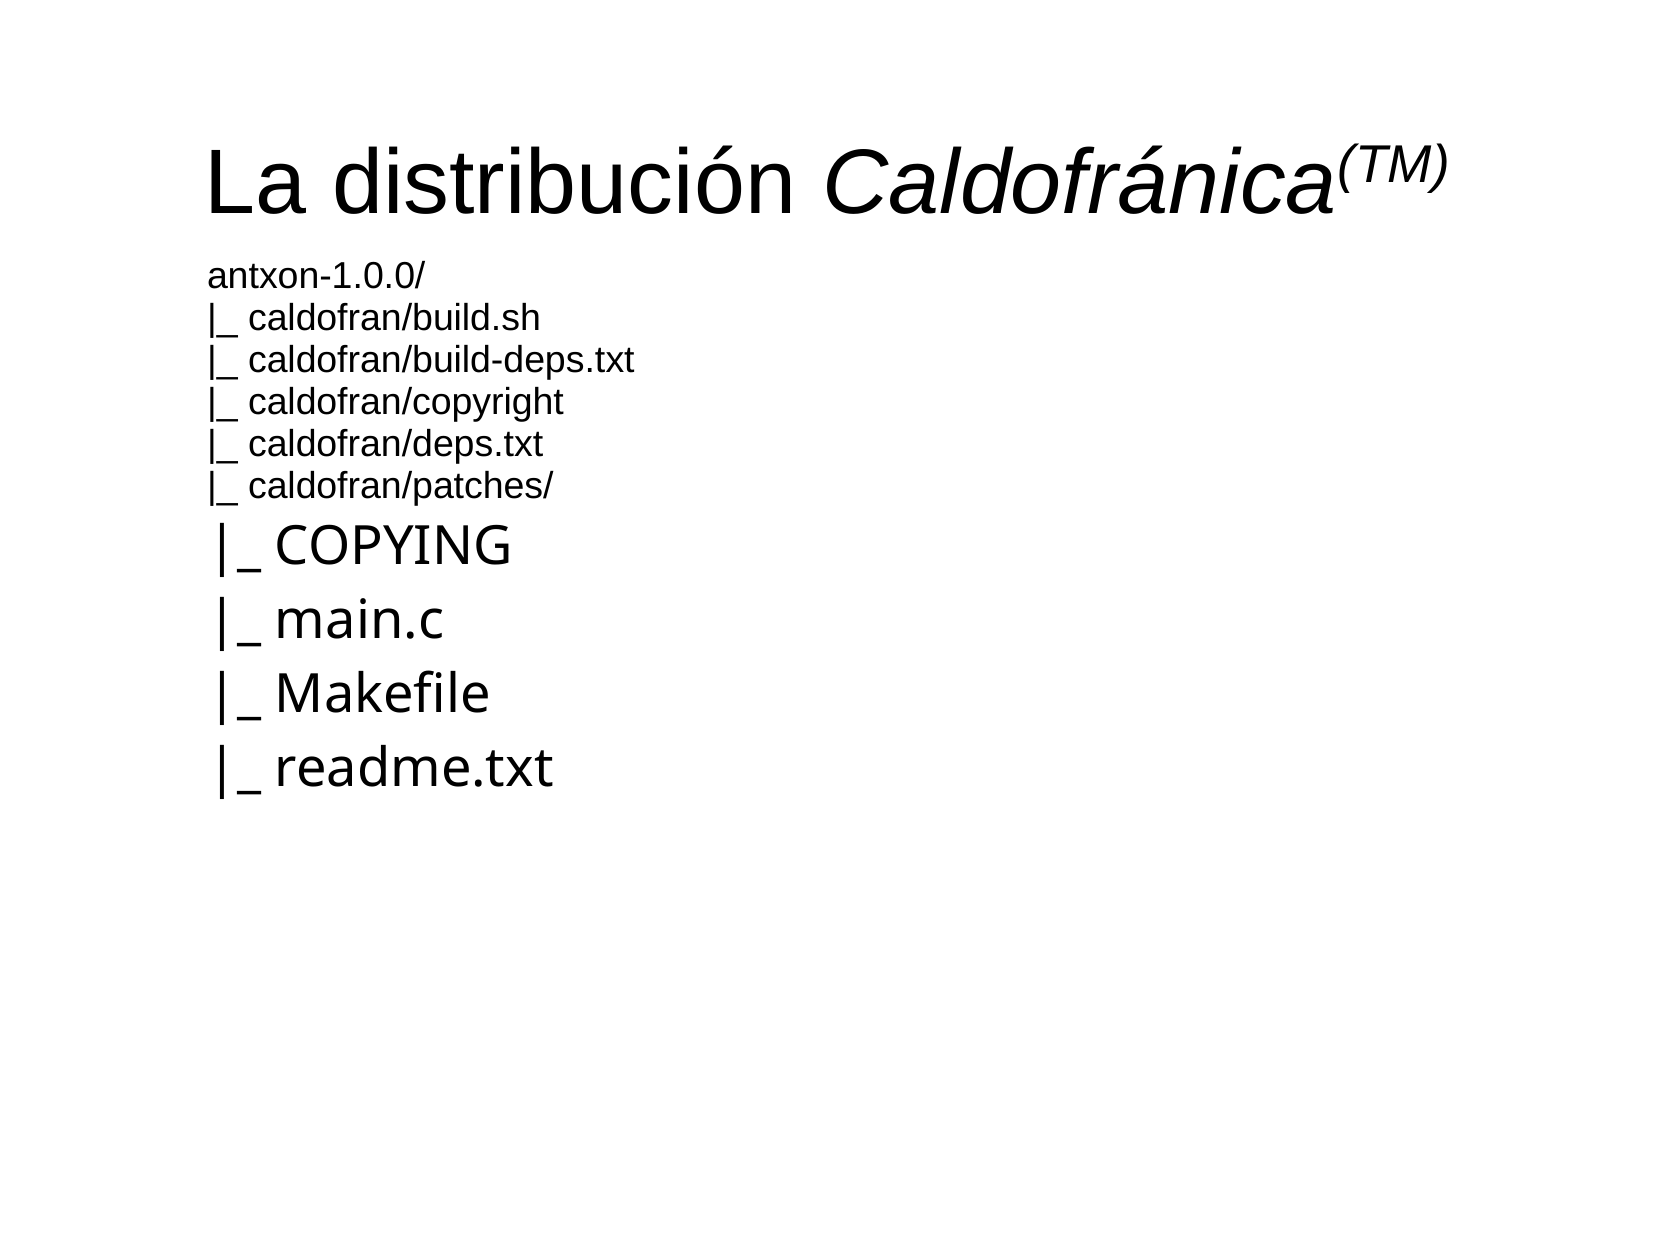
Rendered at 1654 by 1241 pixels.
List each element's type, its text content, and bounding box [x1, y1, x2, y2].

list antxon-1.0.0/ |_ caldofran/build.sh |_ caldofran/build-deps.txt |_ caldofran/copyright |_ caldofran/deps.txt |_ caldofran/patches/ |_ COPYING |_ main.c |_ Makefile |_ readme.txt [121, 246, 1534, 1127]
title La distribución Caldofránica(TM) [121, 102, 1534, 246]
